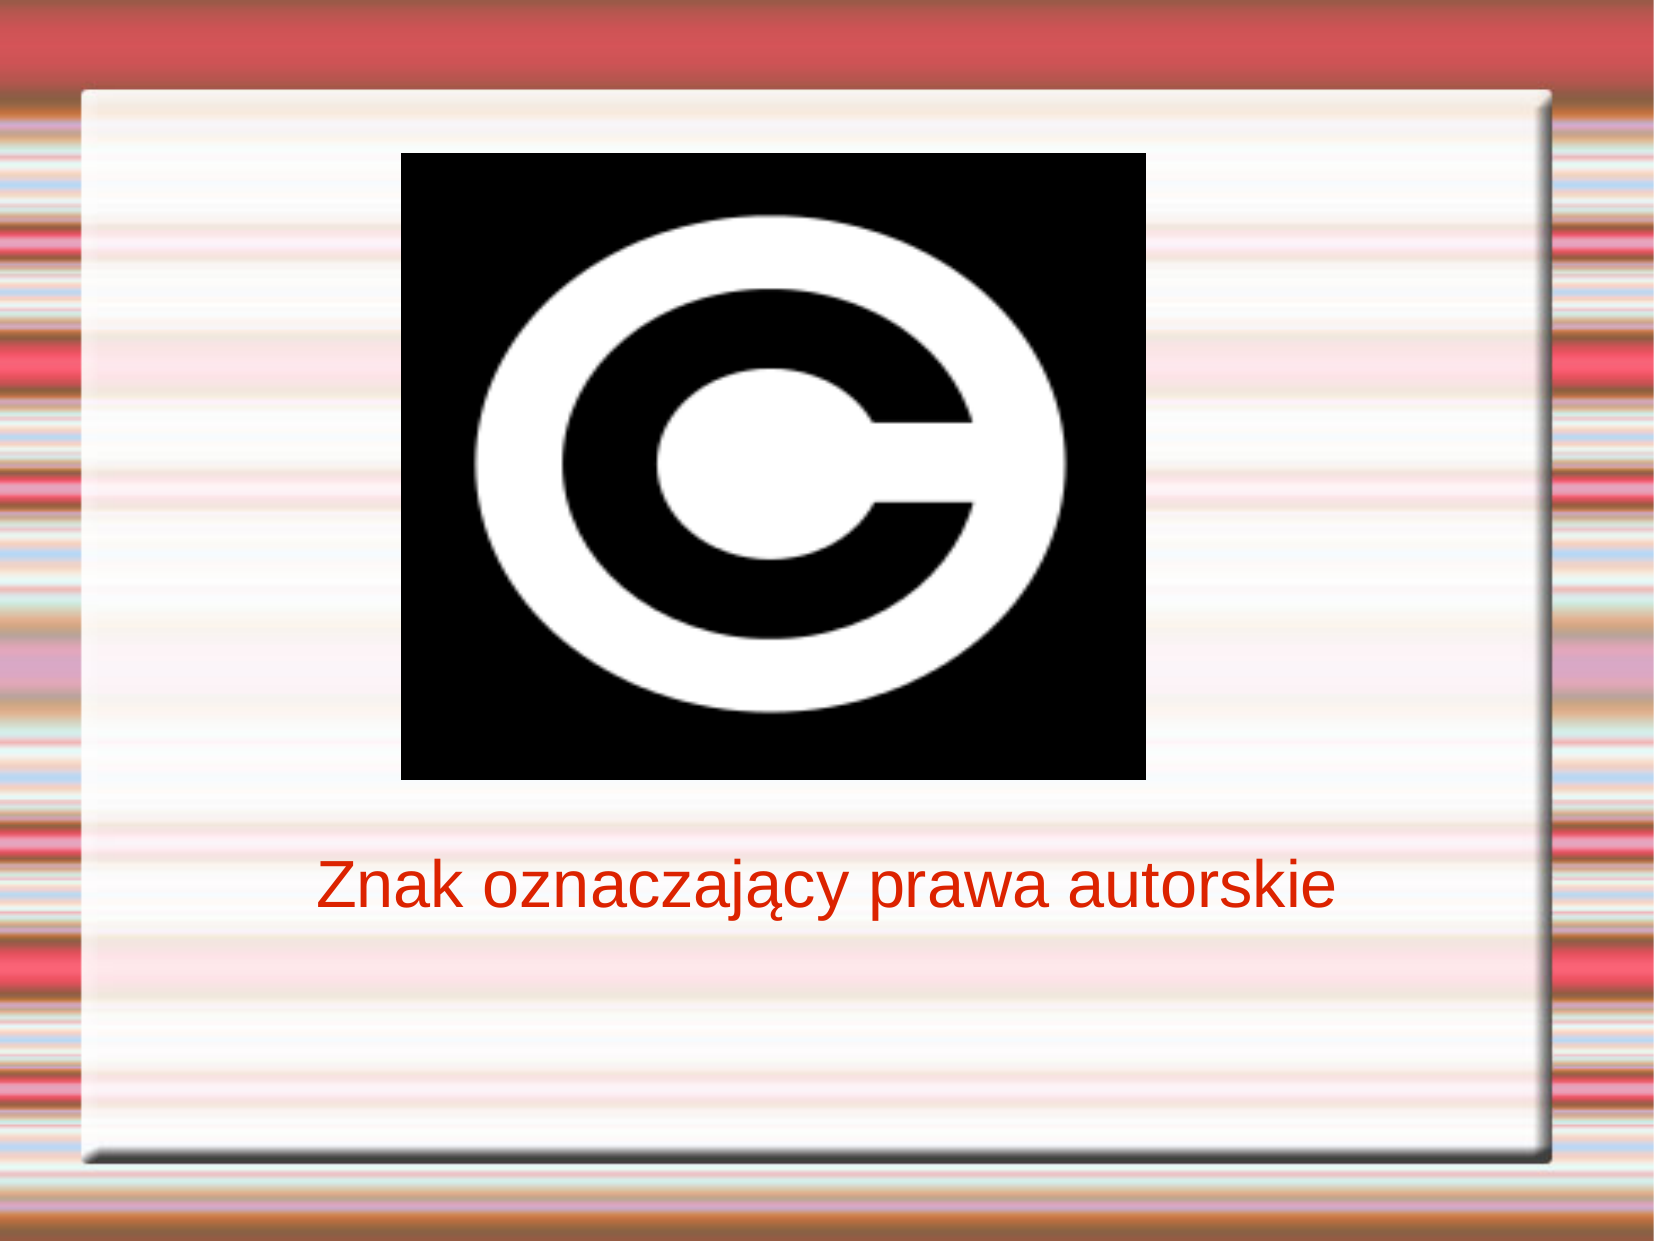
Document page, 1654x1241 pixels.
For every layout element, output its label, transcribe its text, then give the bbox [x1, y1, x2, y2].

picture [0, 0, 1654, 1241]
subtitle Znak oznaczający prawa autorskie [121, 637, 1534, 1132]
